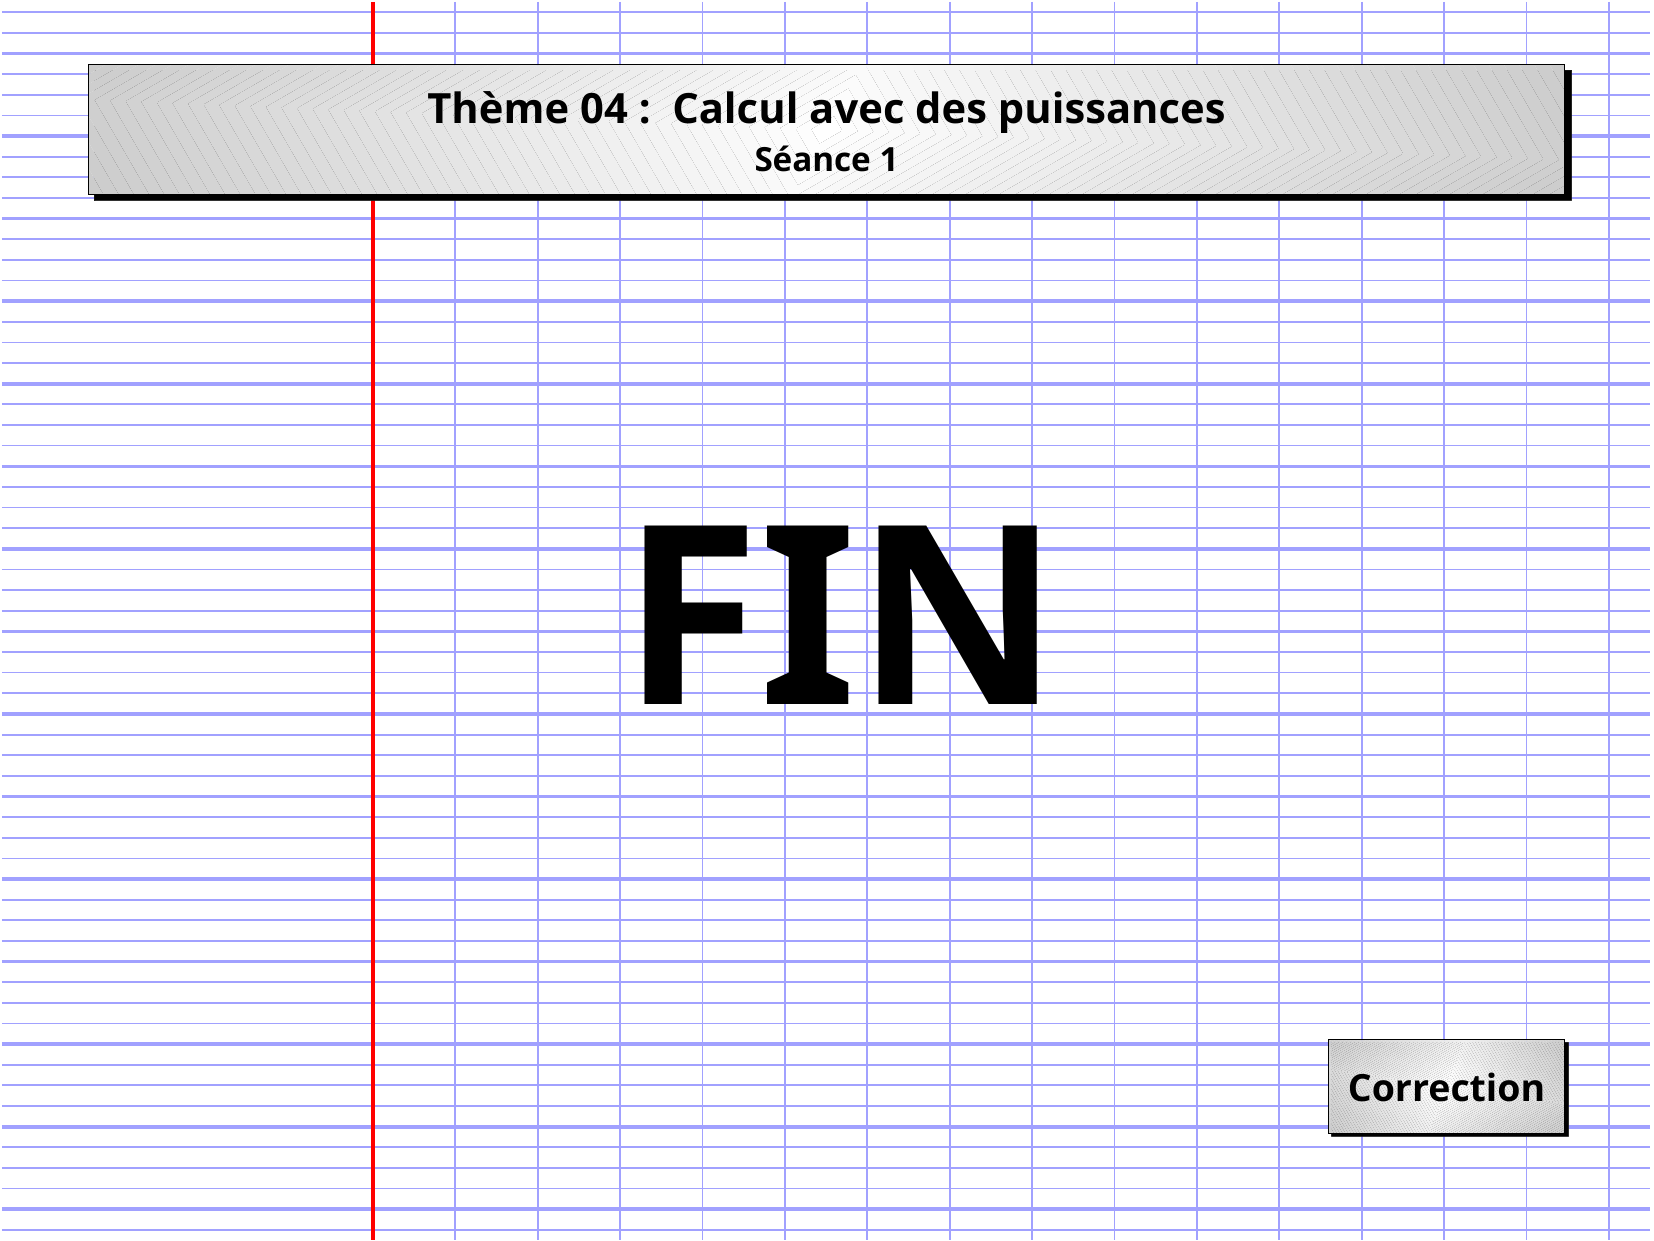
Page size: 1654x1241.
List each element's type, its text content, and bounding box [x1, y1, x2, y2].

picture [0, 0, 1654, 1241]
text_box Correction [1328, 1039, 1565, 1134]
text_box FIN [413, 429, 1270, 798]
text_box Thème 04 : Calcul avec des puissances Séance 1 [88, 64, 1565, 195]
